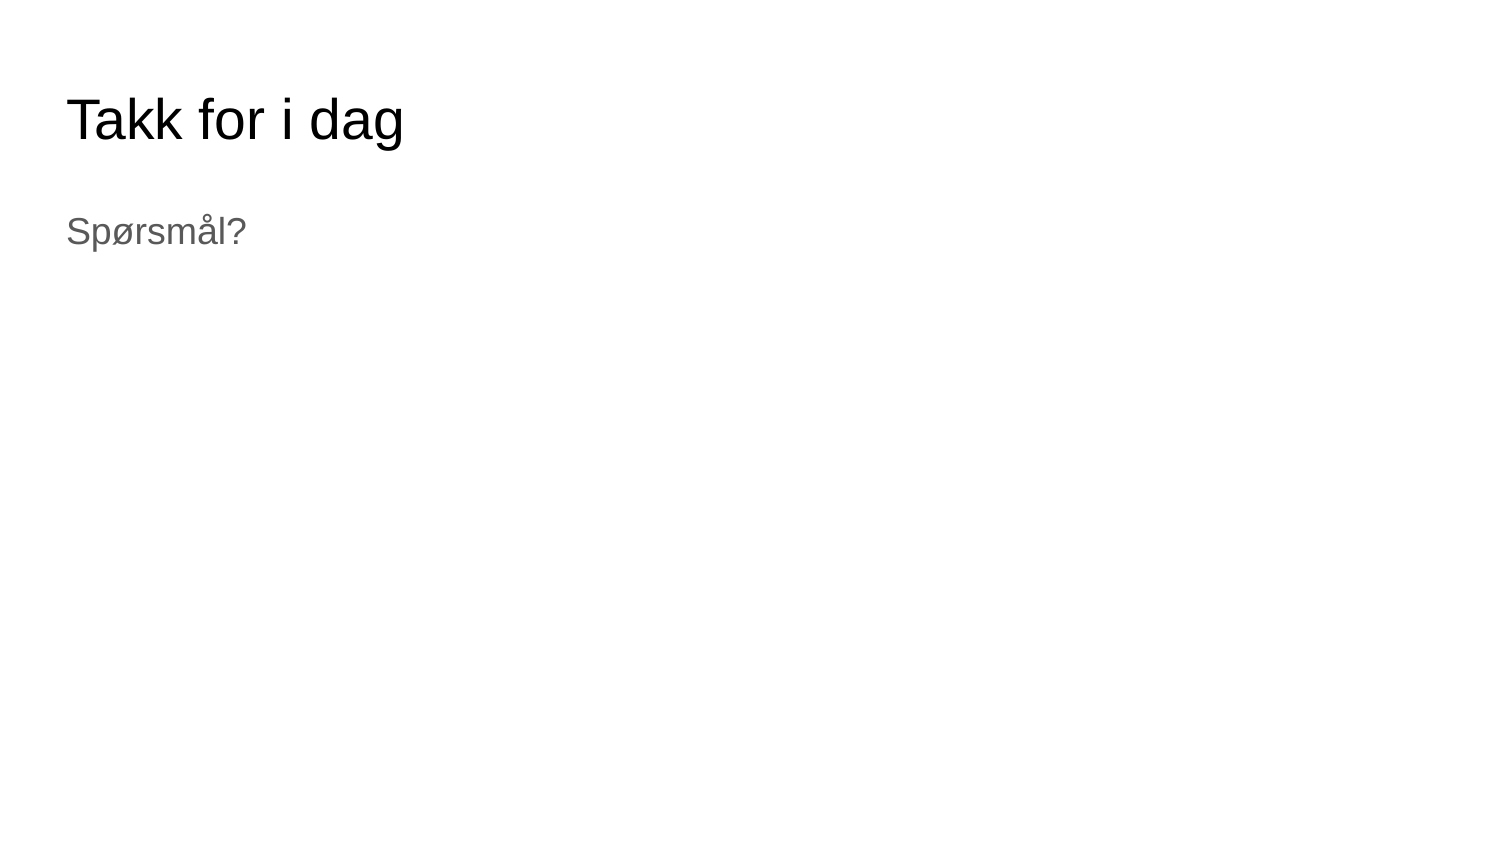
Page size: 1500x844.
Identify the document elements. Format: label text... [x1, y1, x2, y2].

list Spørsmål? [51, 189, 1449, 750]
title Takk for i dag [51, 72, 1449, 167]
